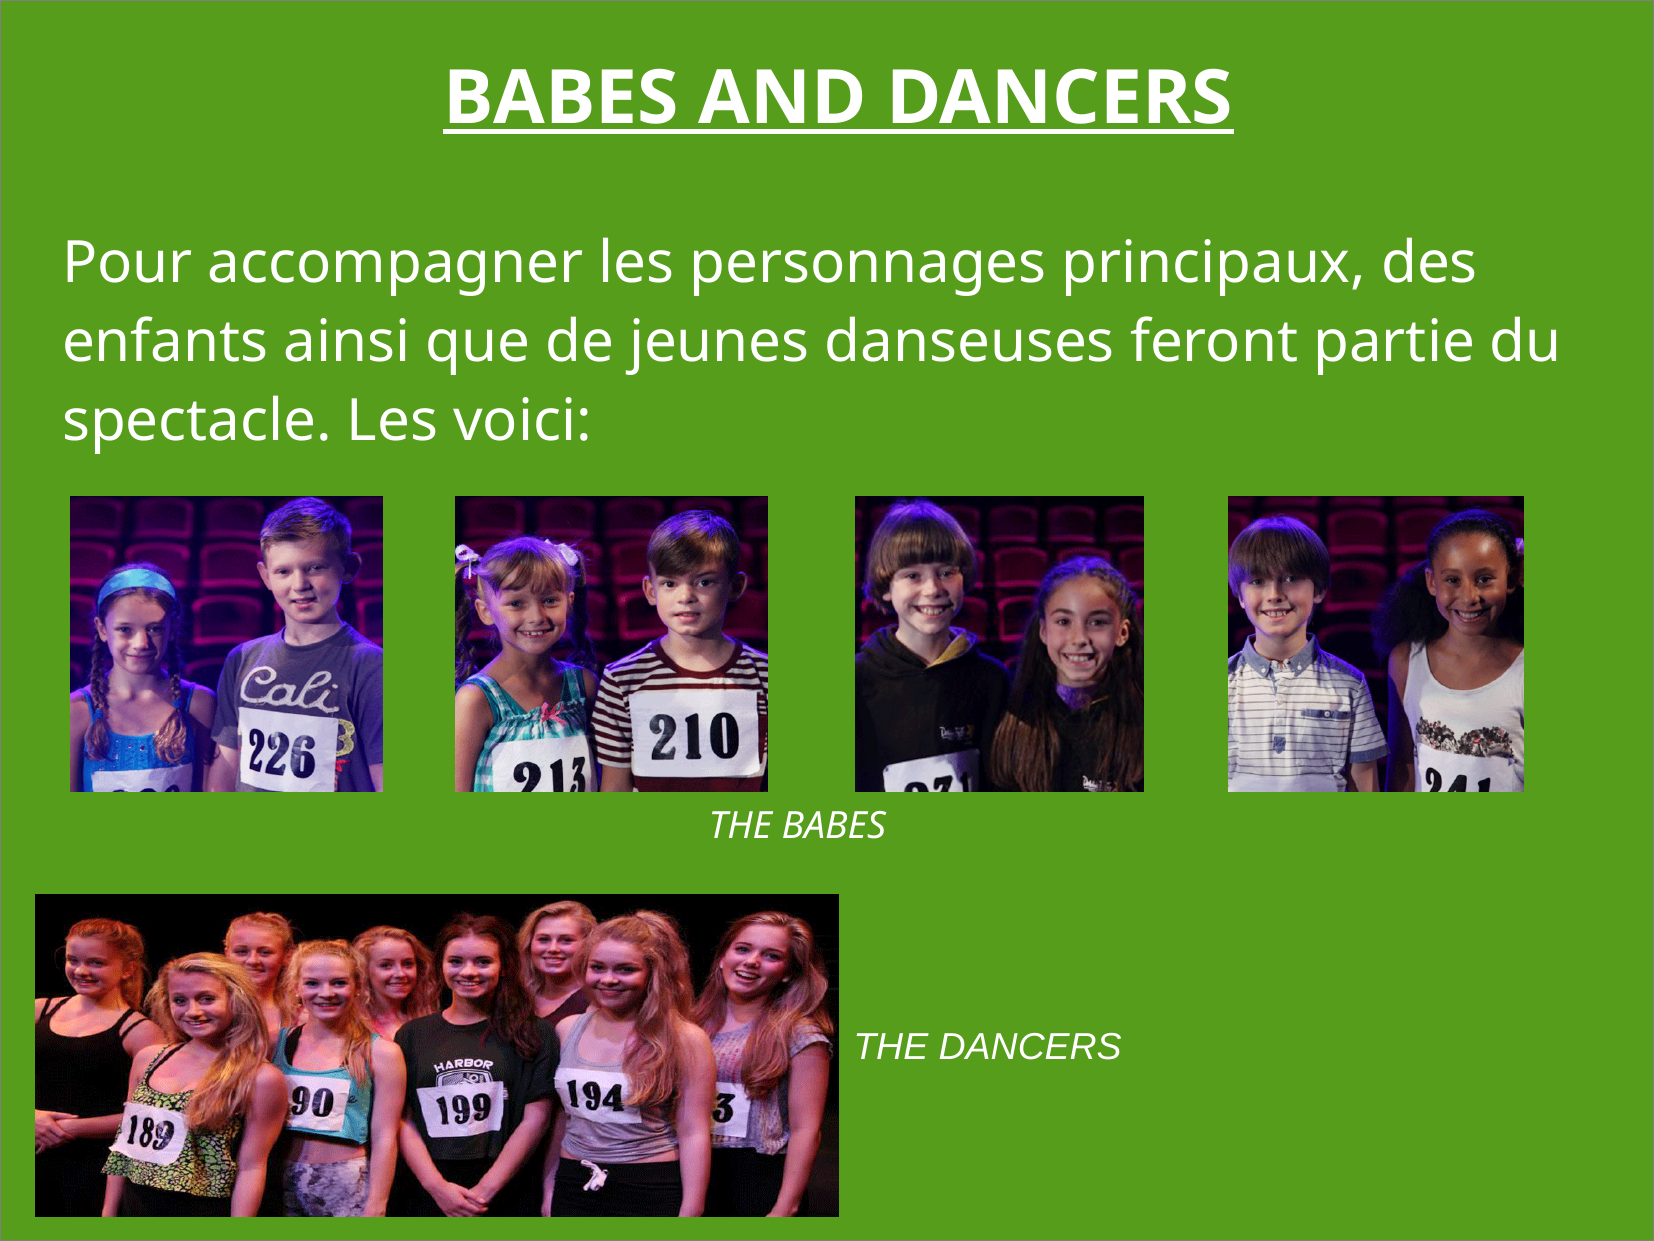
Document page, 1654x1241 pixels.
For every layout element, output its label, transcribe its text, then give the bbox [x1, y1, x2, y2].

text_box BABES AND DANCERS [106, 35, 1571, 155]
text_box Pour accompagner les personnages principaux, des enfants ainsi que de jeunes danseuses feront partie du spectacle. Les voici: [47, 212, 1619, 472]
picture [855, 496, 1144, 791]
picture [1228, 496, 1524, 792]
text_box [0, 0, 1654, 1241]
text_box THE BABES [224, 791, 1371, 860]
text_box THE DANCERS [838, 1018, 1382, 1075]
picture [70, 496, 383, 792]
picture [35, 894, 839, 1217]
picture [455, 496, 768, 791]
